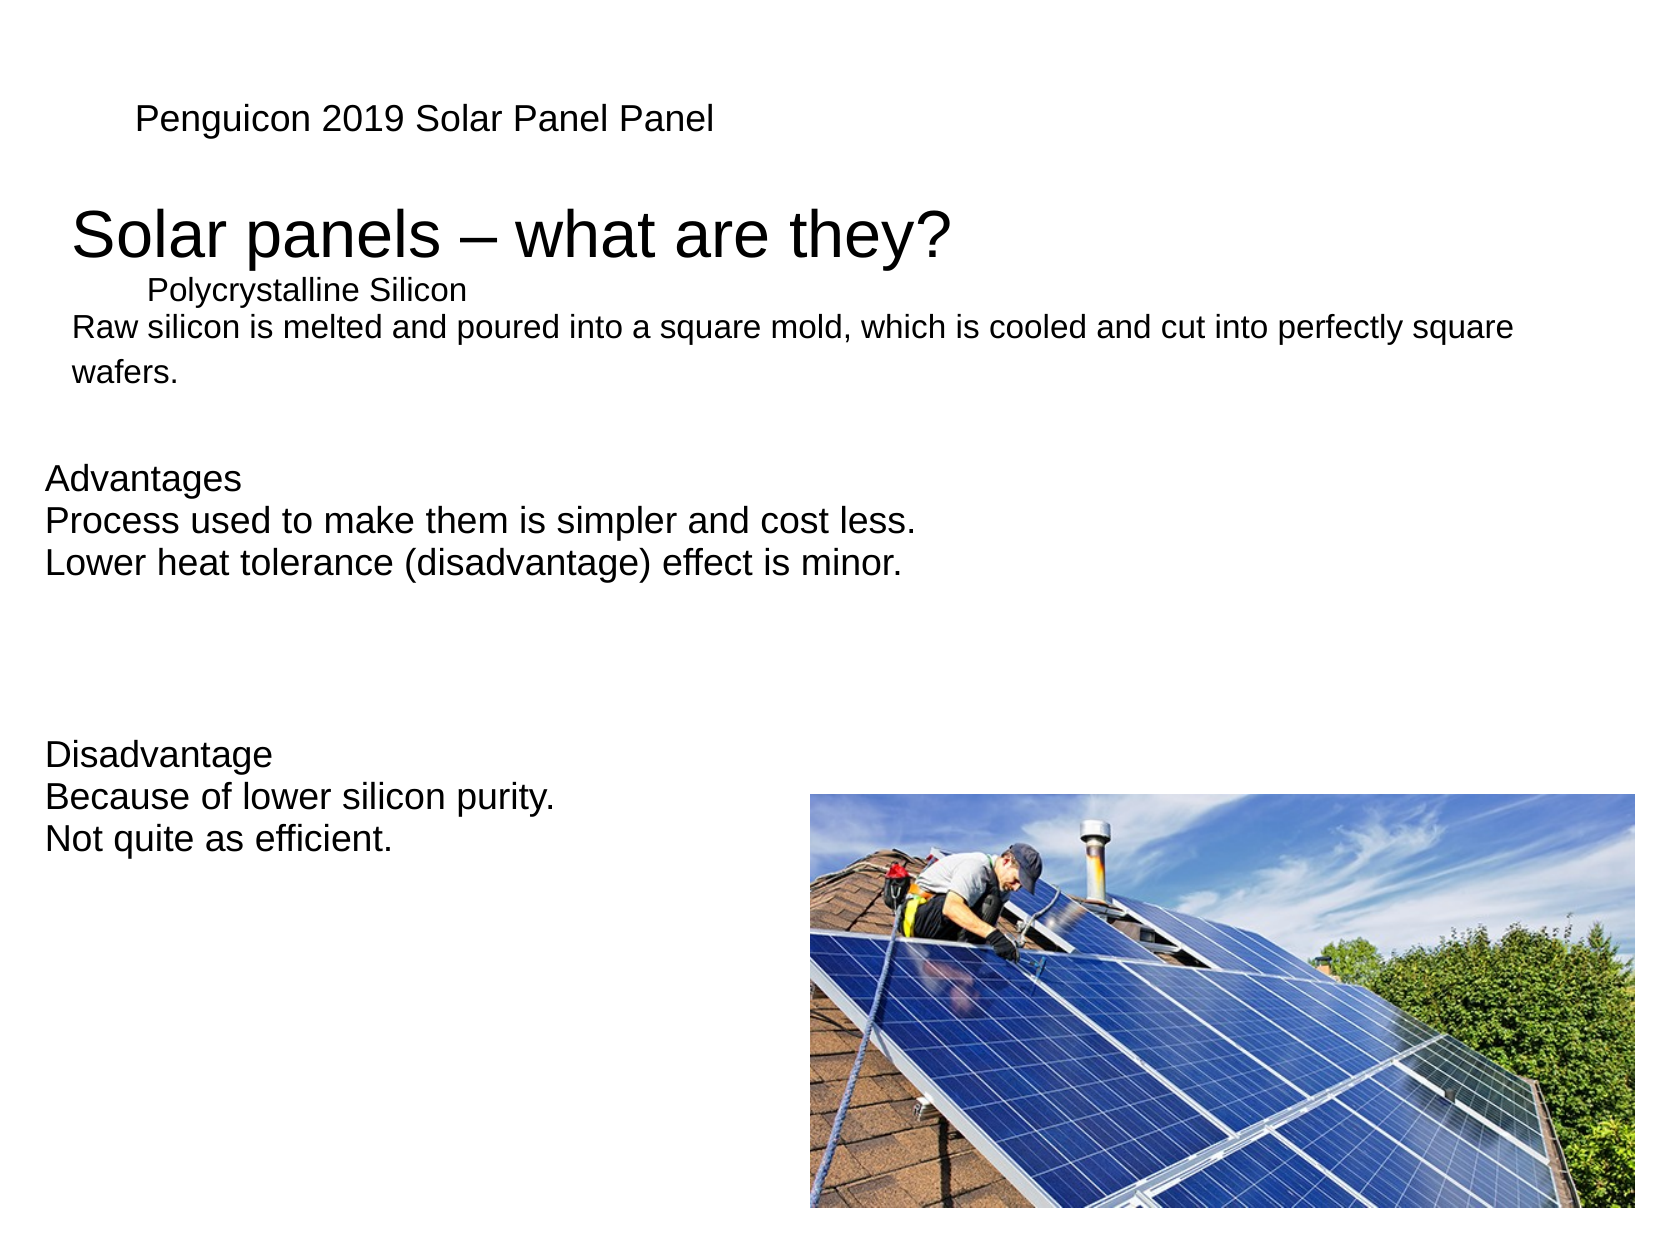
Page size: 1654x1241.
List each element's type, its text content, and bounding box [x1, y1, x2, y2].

subtitle Solar panels – what are they? Polycrystalline Silicon Raw silicon is melted and poured into a square mold, which is cooled and cut into perfectly square wafers. [71, 150, 1561, 450]
text_box Advantages Process used to make them is simpler and cost less. Lower heat tolerance (disadvantage) effect is minor. [30, 450, 1621, 803]
picture [810, 794, 1635, 1208]
text_box Penguicon 2019 Solar Panel Panel [120, 90, 1576, 147]
text_box Disadvantage Because of lower silicon purity. Not quite as efficient. [30, 726, 796, 901]
